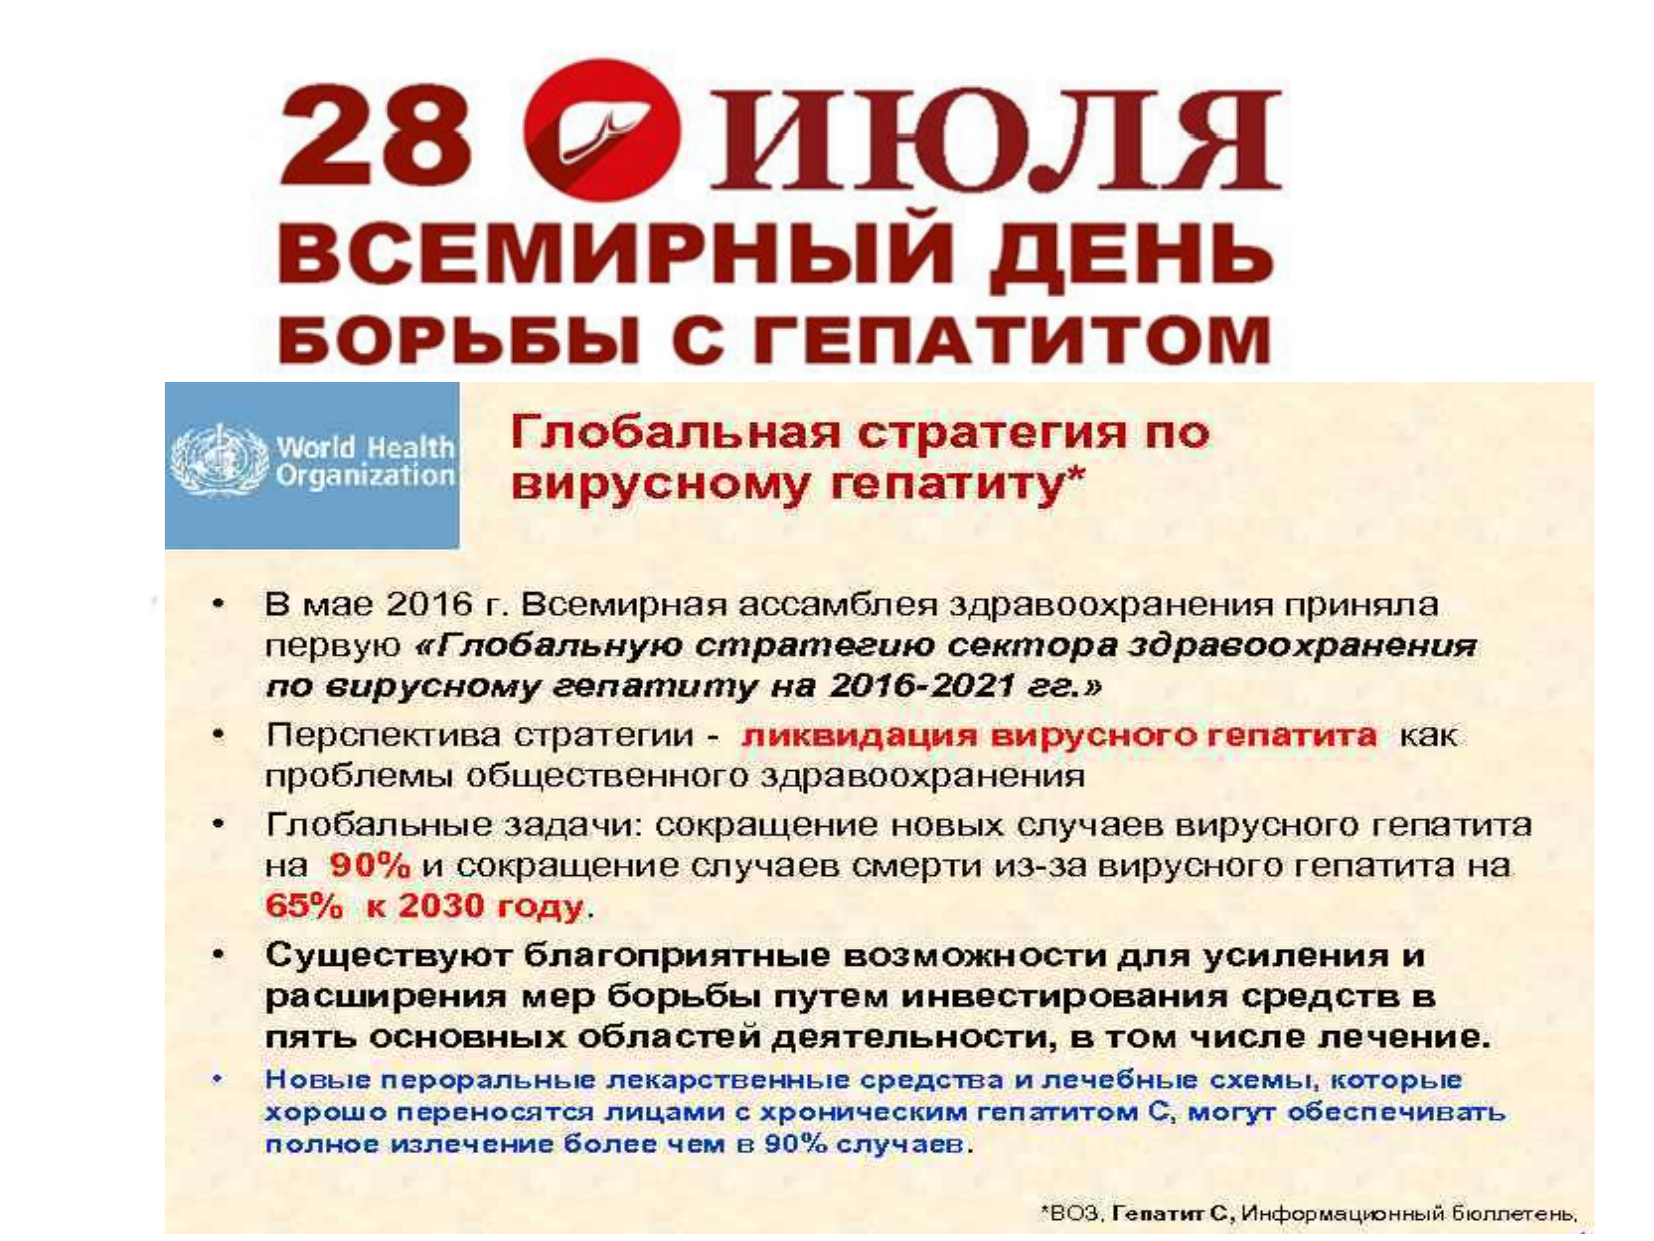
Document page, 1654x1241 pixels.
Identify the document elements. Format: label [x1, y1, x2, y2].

picture [118, 0, 1595, 1234]
